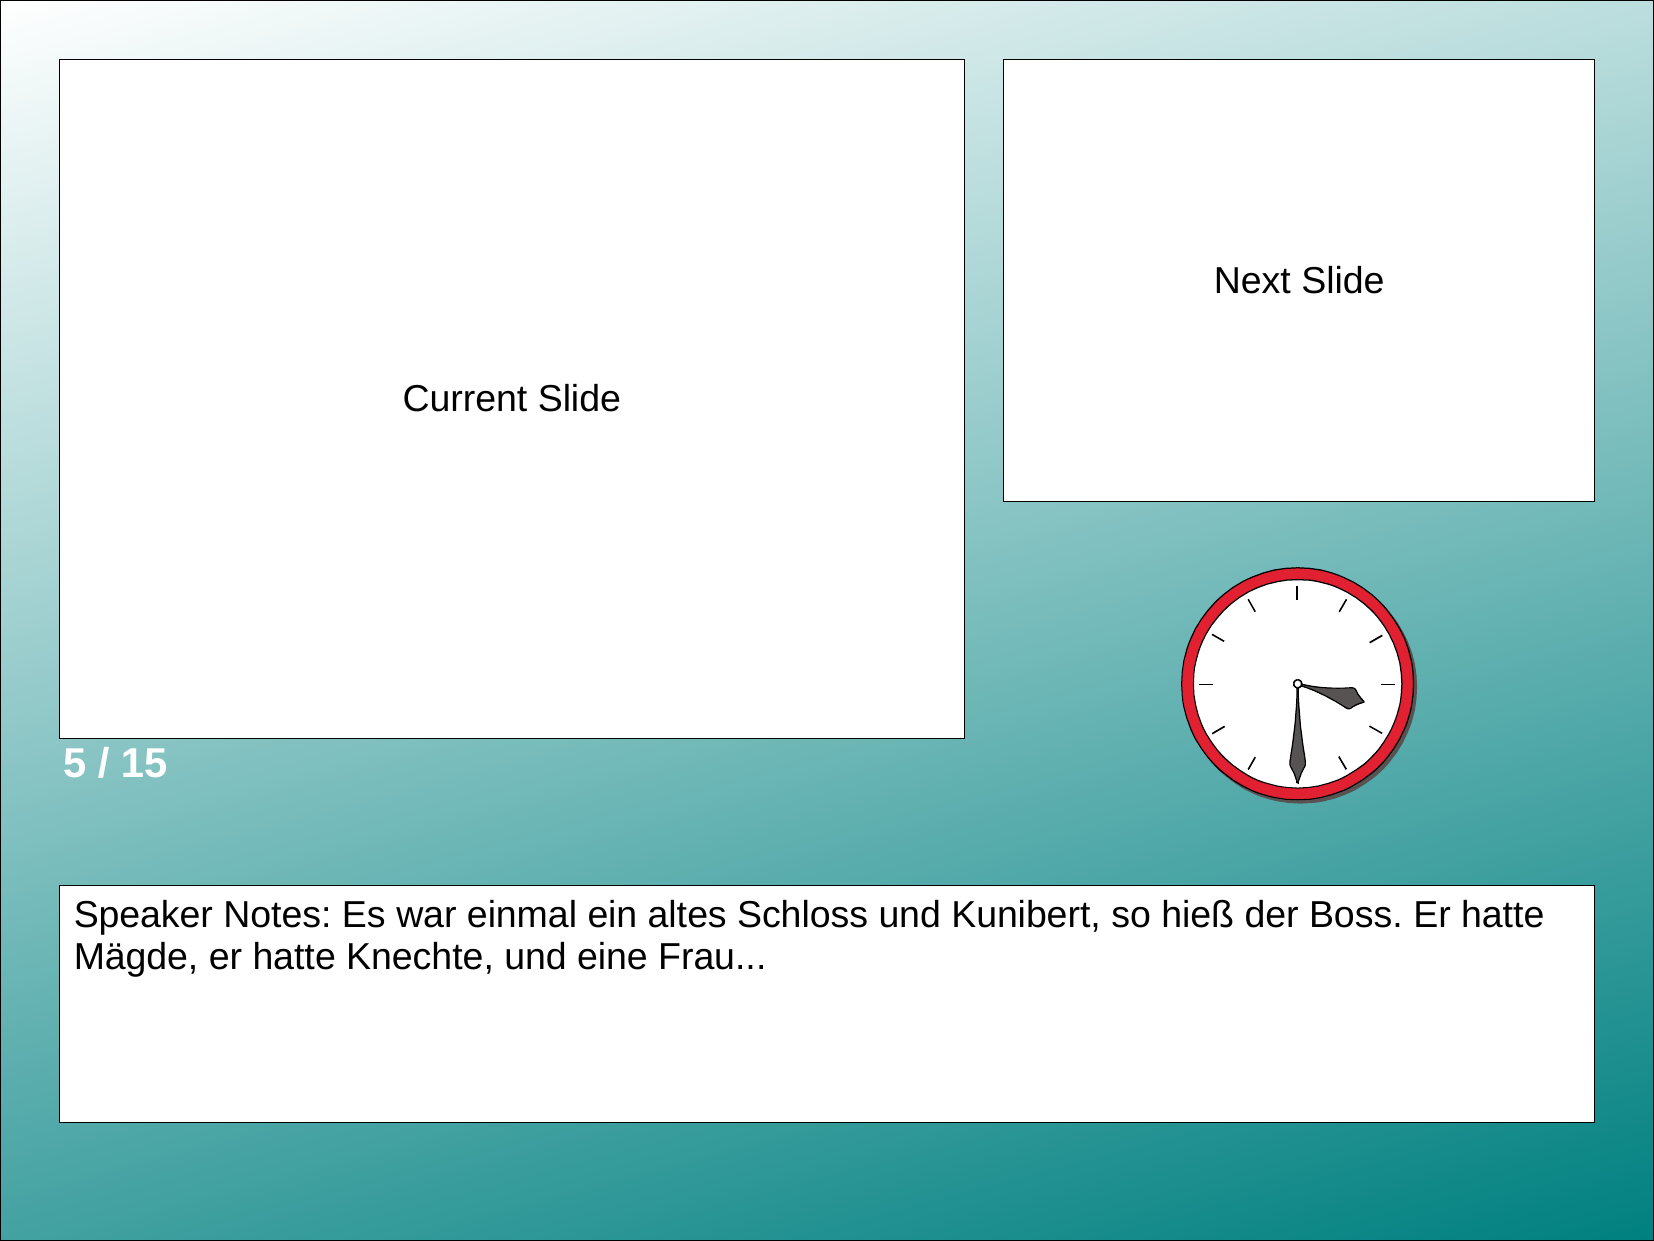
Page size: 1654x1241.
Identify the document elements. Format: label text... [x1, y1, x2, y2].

text_box [0, 0, 1654, 1241]
text_box 5 / 15 [41, 732, 189, 821]
text_box Speaker Notes: Es war einmal ein altes Schloss und Kunibert, so hieß der Boss. Er hatte Mägde, er hatte Knechte, und eine Frau... [59, 885, 1595, 1123]
text_box Current Slide [59, 59, 965, 739]
text_box Next Slide [1003, 59, 1595, 502]
picture [1181, 566, 1418, 804]
